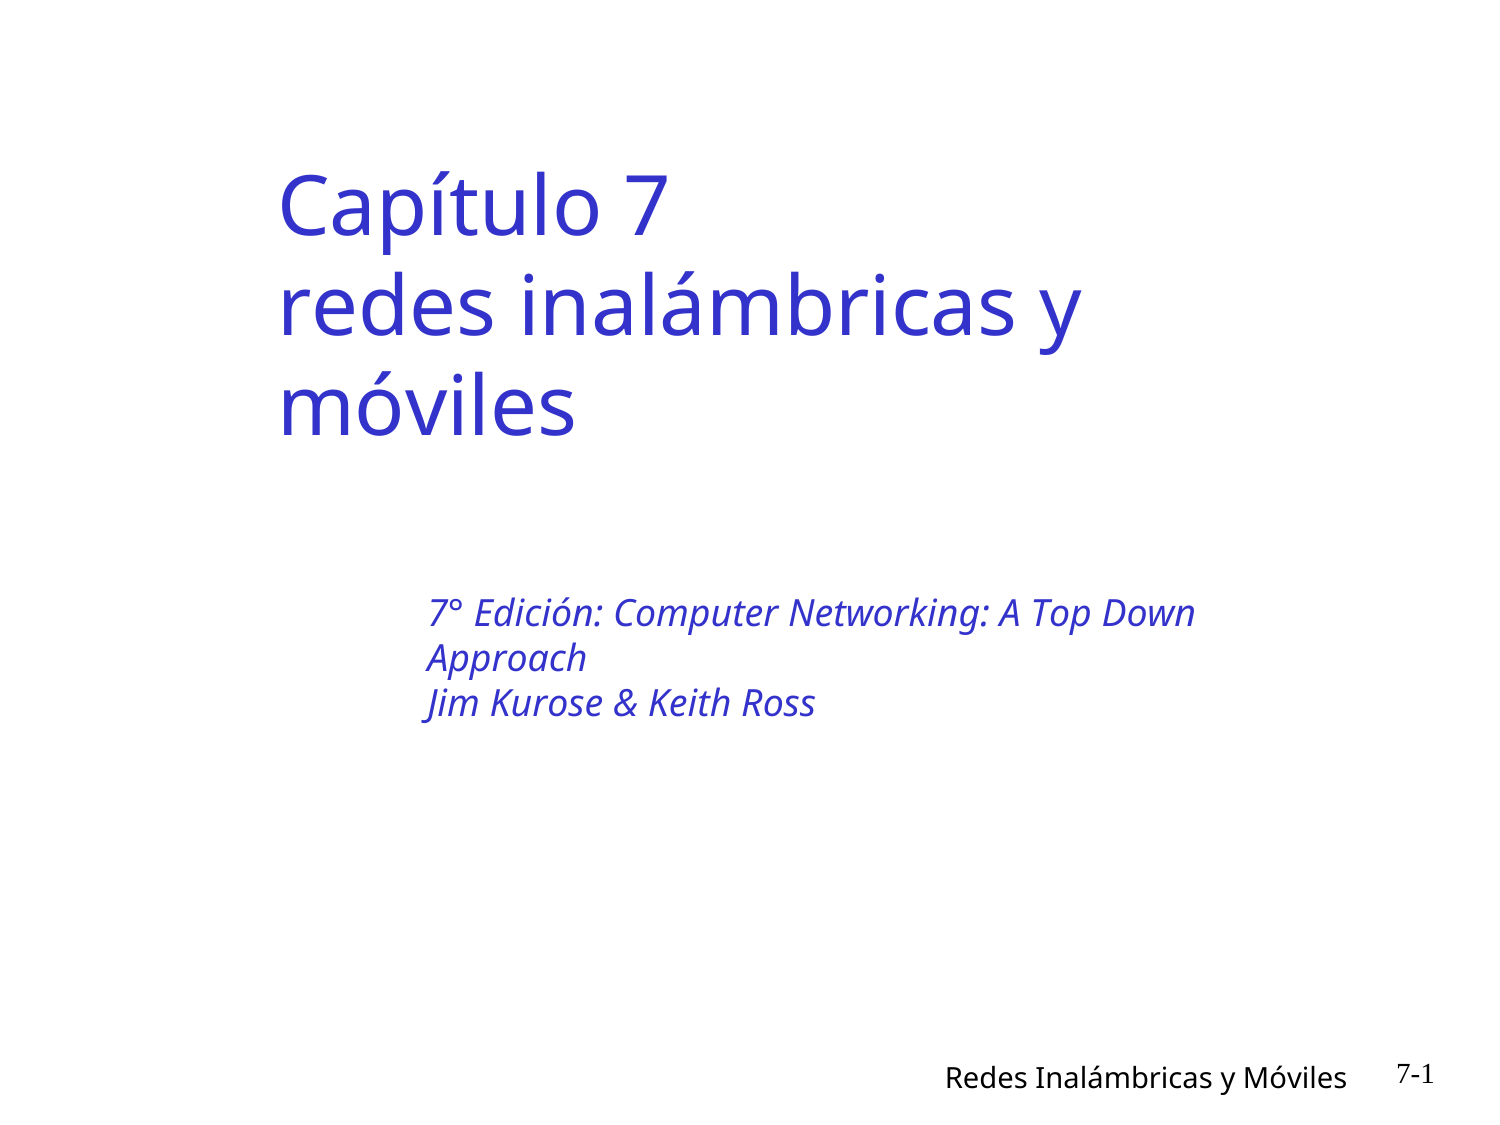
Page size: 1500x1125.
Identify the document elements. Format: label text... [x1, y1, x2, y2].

text_box Capítulo 7 redes inalámbricas y móviles [262, 149, 1208, 454]
text_box 7° Edición: Computer Networking: A Top Down Approach Jim Kurose & Keith Ross [412, 524, 1238, 788]
